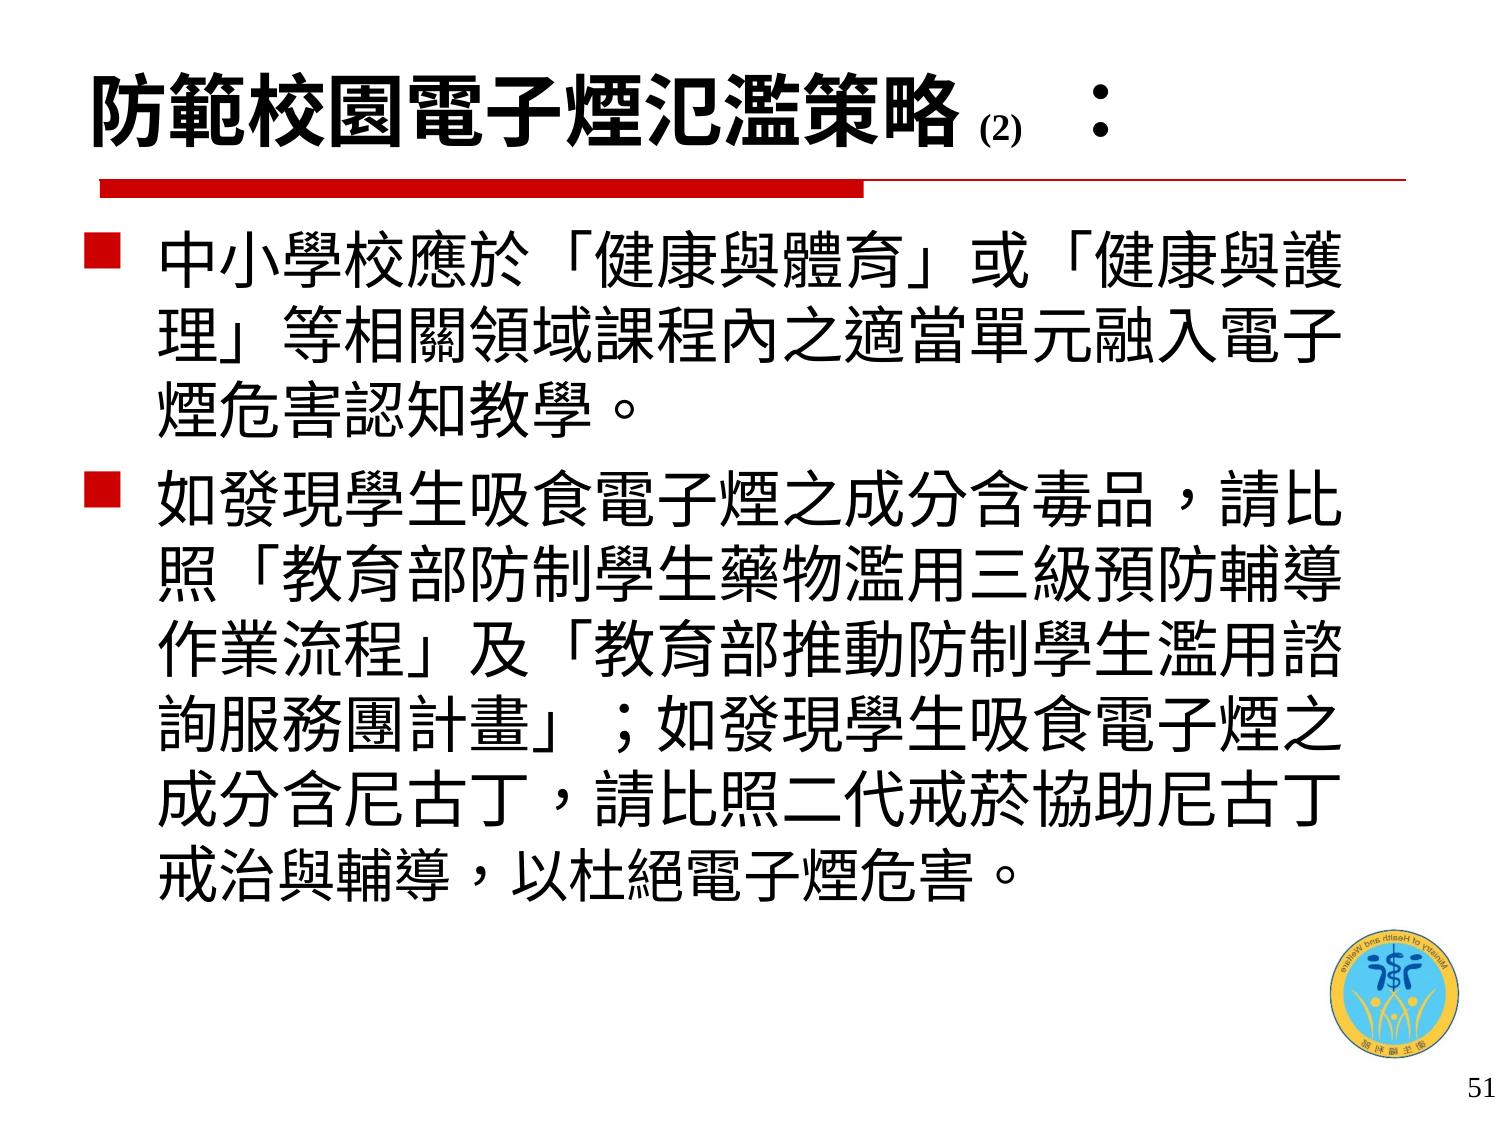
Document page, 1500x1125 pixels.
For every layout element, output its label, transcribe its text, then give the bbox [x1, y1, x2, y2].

text_box <編號> [1375, 1060, 1500, 1125]
picture [1418, 927, 1468, 1060]
title 防範校園電子煙氾濫策略(2) ： [73, 50, 1451, 164]
list 中小學校應於「健康與體育」或「健康與護理」等相關領域課程內之適當單元融入電子煙危害認知教學。 如發現學生吸食電子煙之成分含毒品，請比照「教育部防制學生藥物濫用三級預防輔導作業流程」及「教育部推動防制學生濫用諮詢服務團計畫」；如發現學生吸食電子煙之成分含尼古丁，請比照二代戒菸協助尼古丁戒治與輔導，以杜絕電子煙危害。 [64, 213, 1418, 1105]
